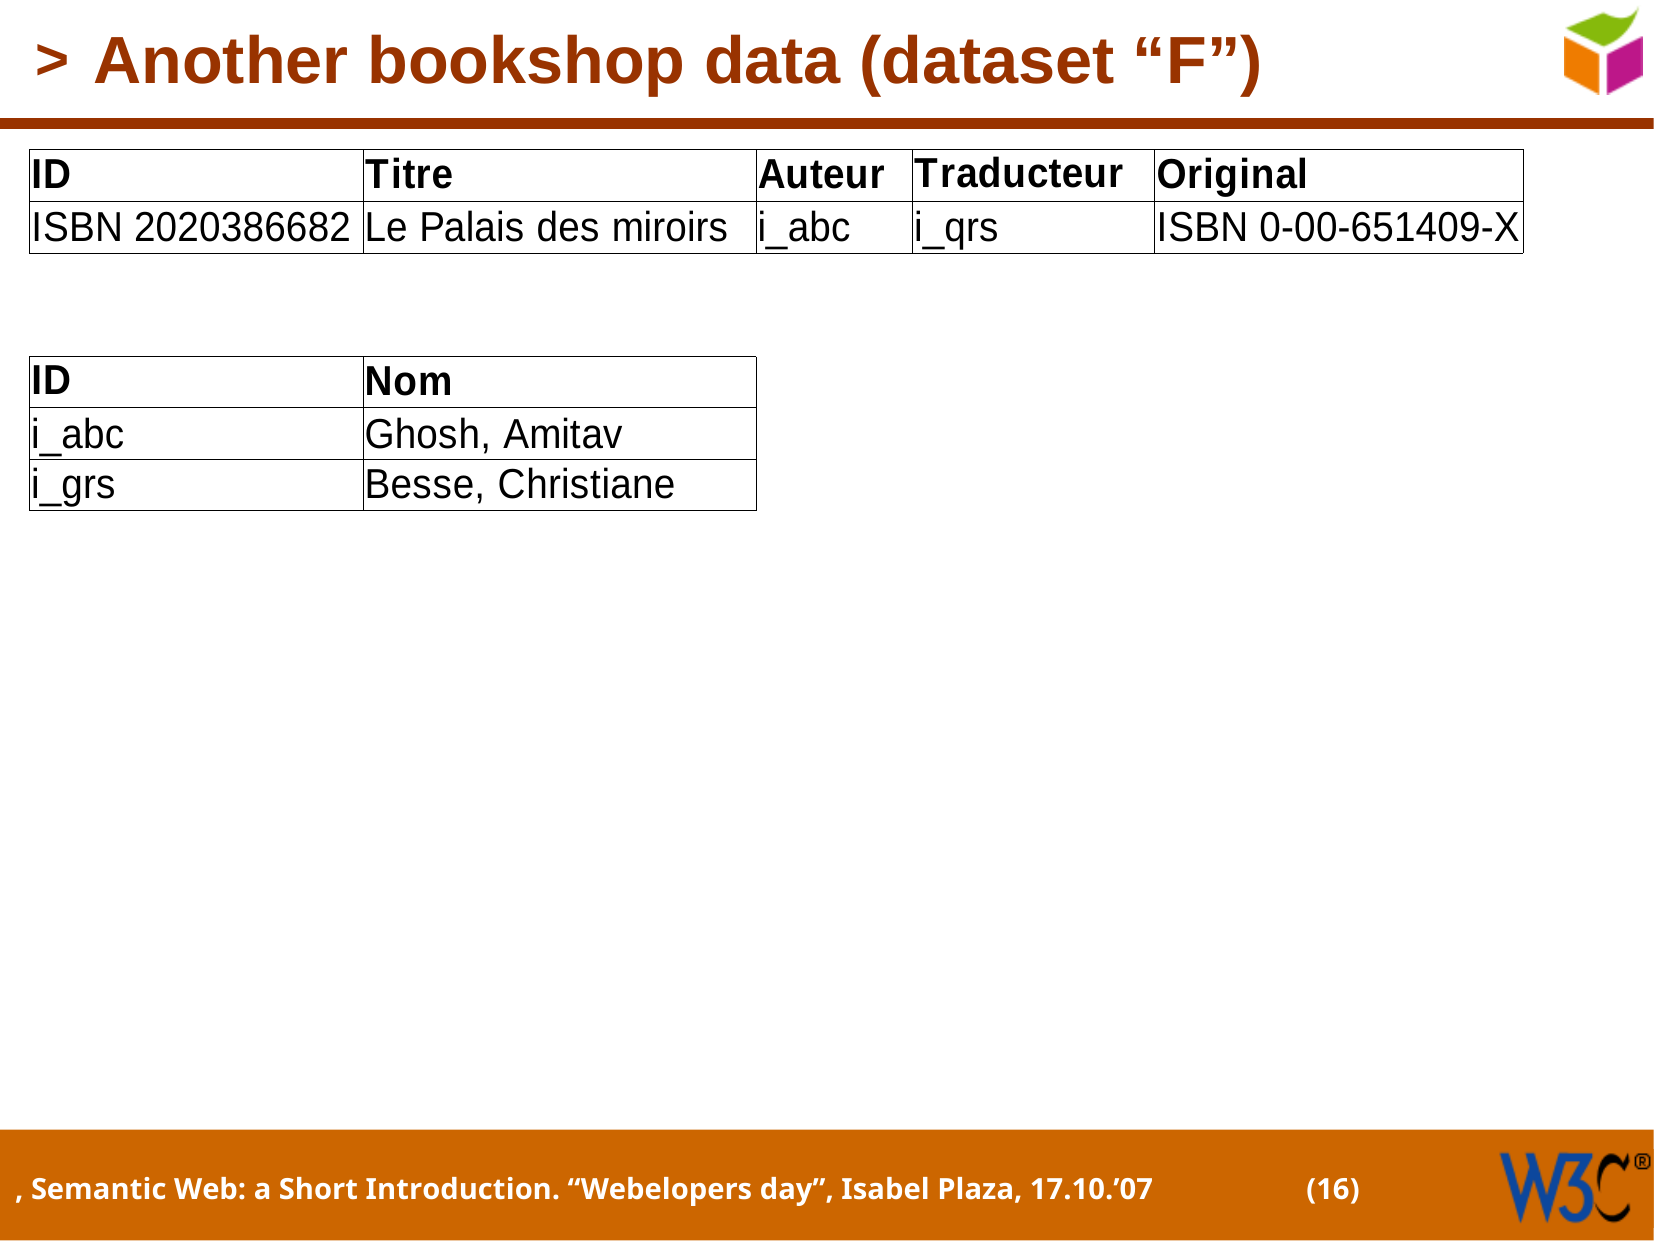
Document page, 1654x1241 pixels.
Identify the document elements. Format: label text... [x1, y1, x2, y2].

chart [27, 147, 1648, 1133]
picture [1495, 1149, 1654, 1228]
title Another bookshop data (dataset “F”) [93, 11, 1493, 130]
picture [1564, 5, 1643, 95]
